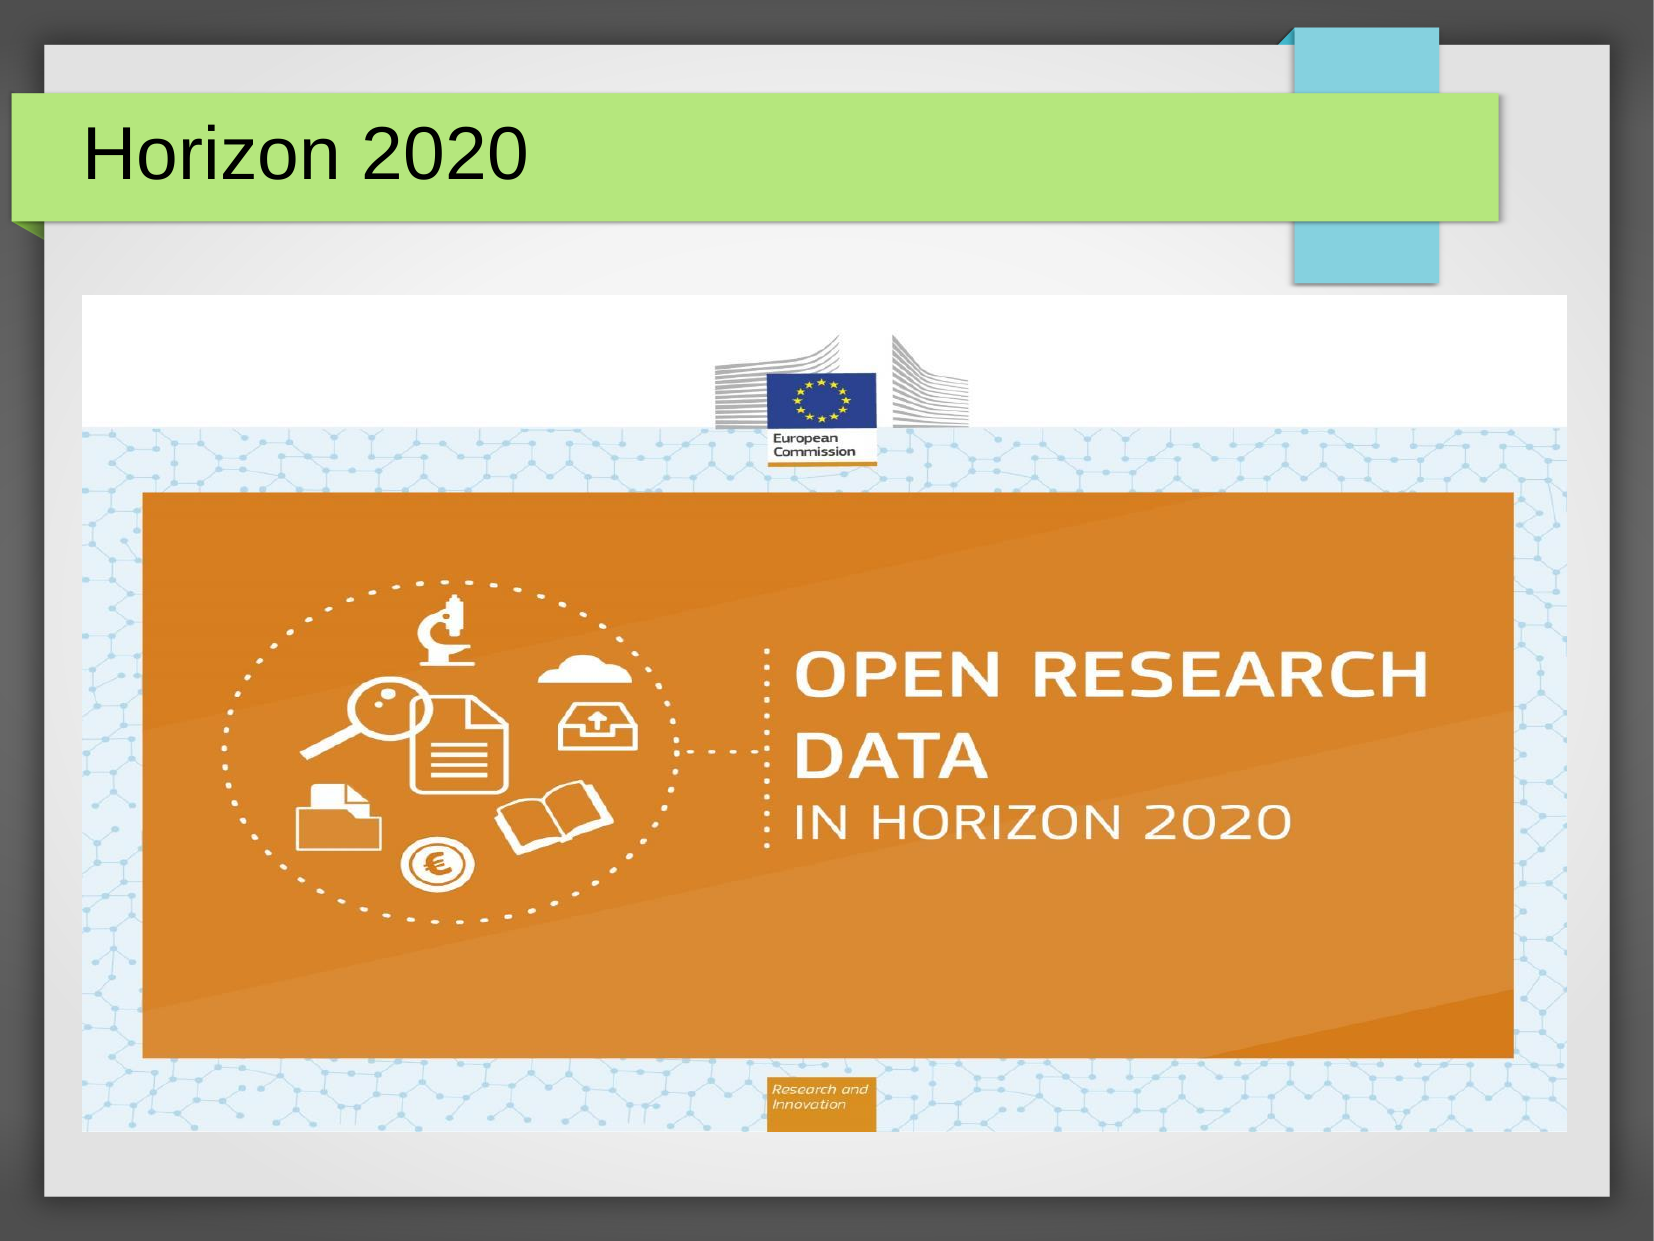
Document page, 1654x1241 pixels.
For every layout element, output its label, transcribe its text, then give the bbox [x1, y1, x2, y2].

title Horizon 2020 [82, 94, 1264, 213]
picture [0, 0, 1654, 1241]
